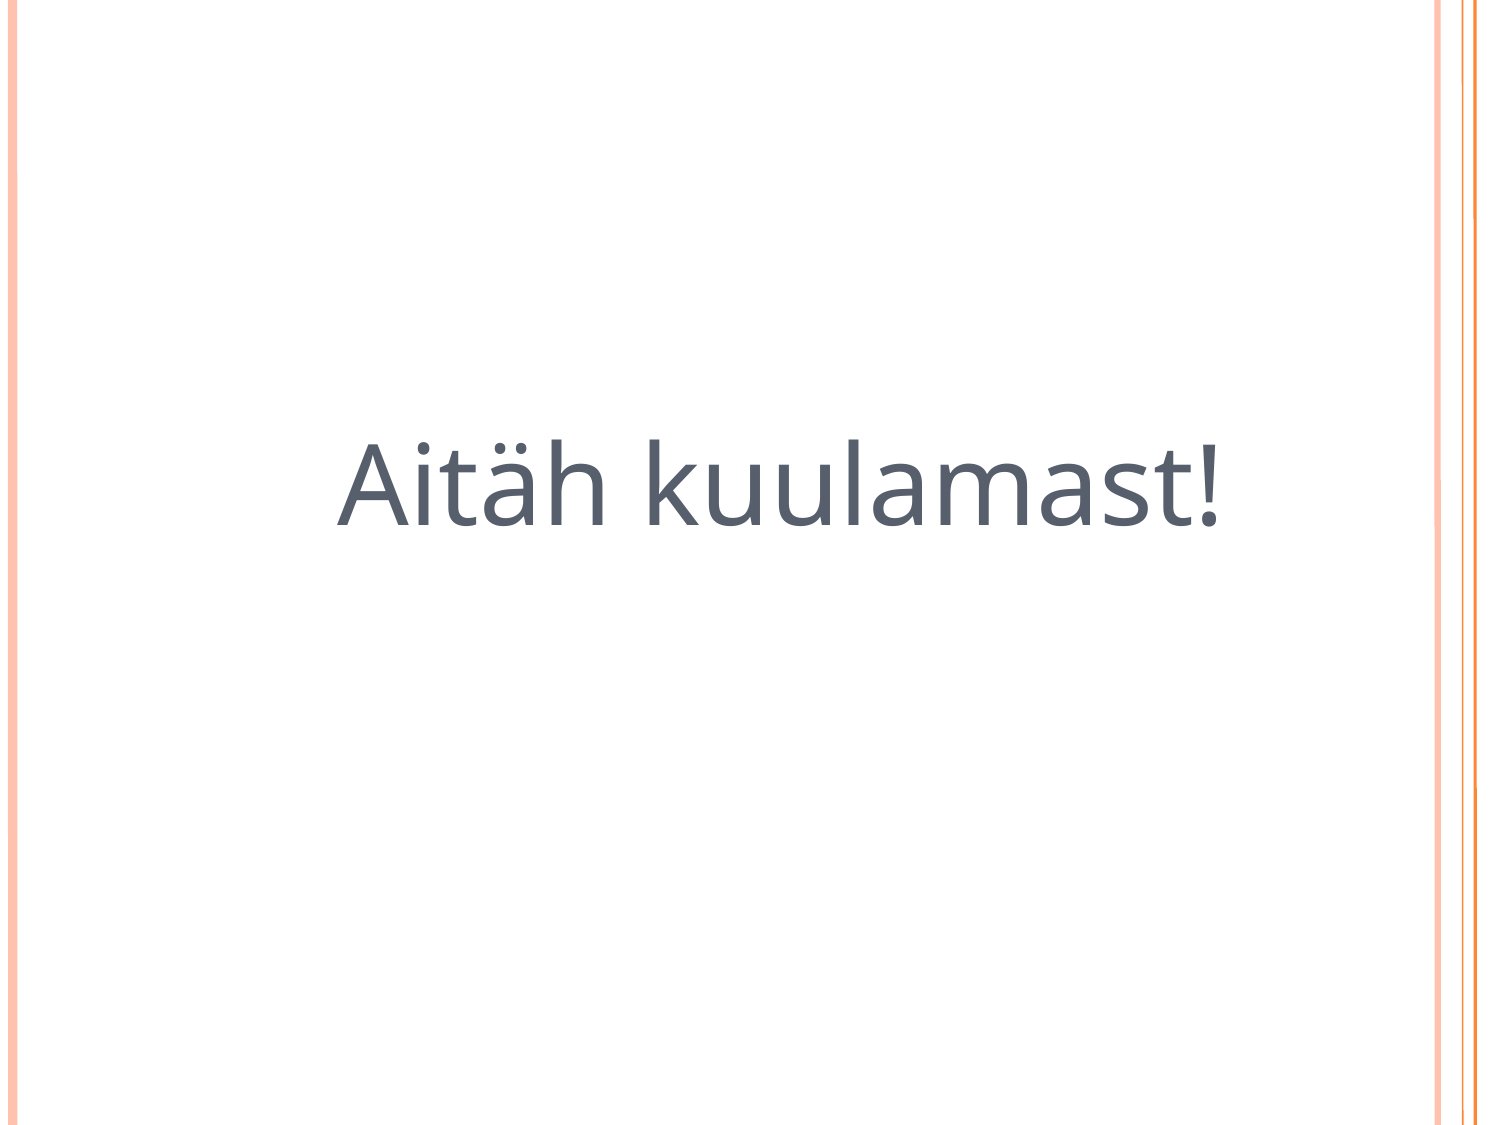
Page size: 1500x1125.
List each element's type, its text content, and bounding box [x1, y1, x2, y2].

title Aitäh kuulamast! [323, 368, 1500, 556]
